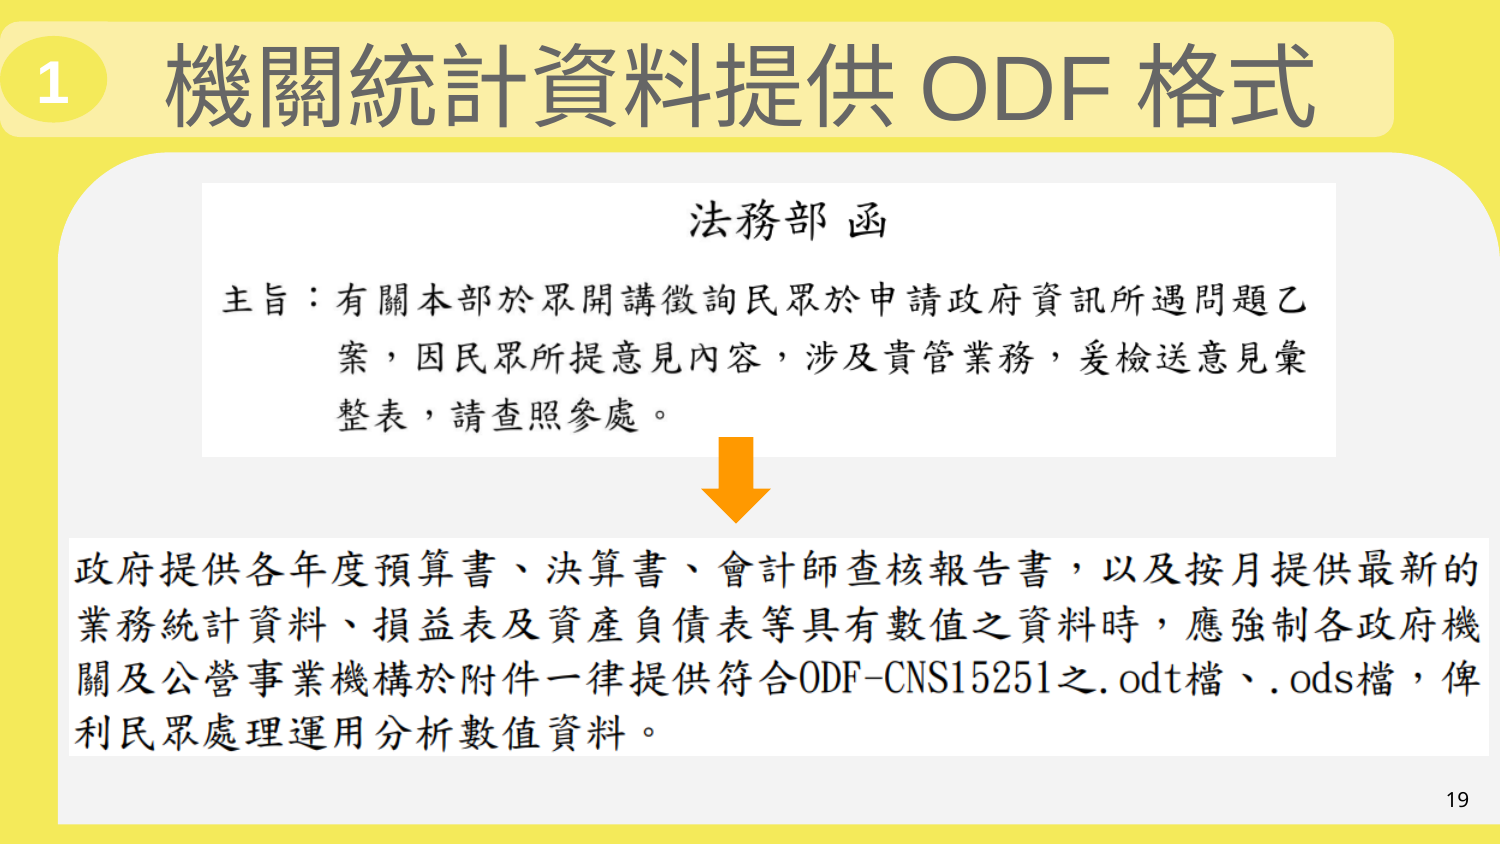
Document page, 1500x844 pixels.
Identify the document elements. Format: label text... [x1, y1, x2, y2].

text_box 1 [0, 35, 108, 123]
text_box 機關統計資料提供ODF格式 [0, 13, 1500, 154]
text_box [57, 154, 1500, 825]
picture [69, 538, 1489, 757]
picture [202, 183, 1336, 457]
slide_number <編號> [1394, 769, 1484, 834]
